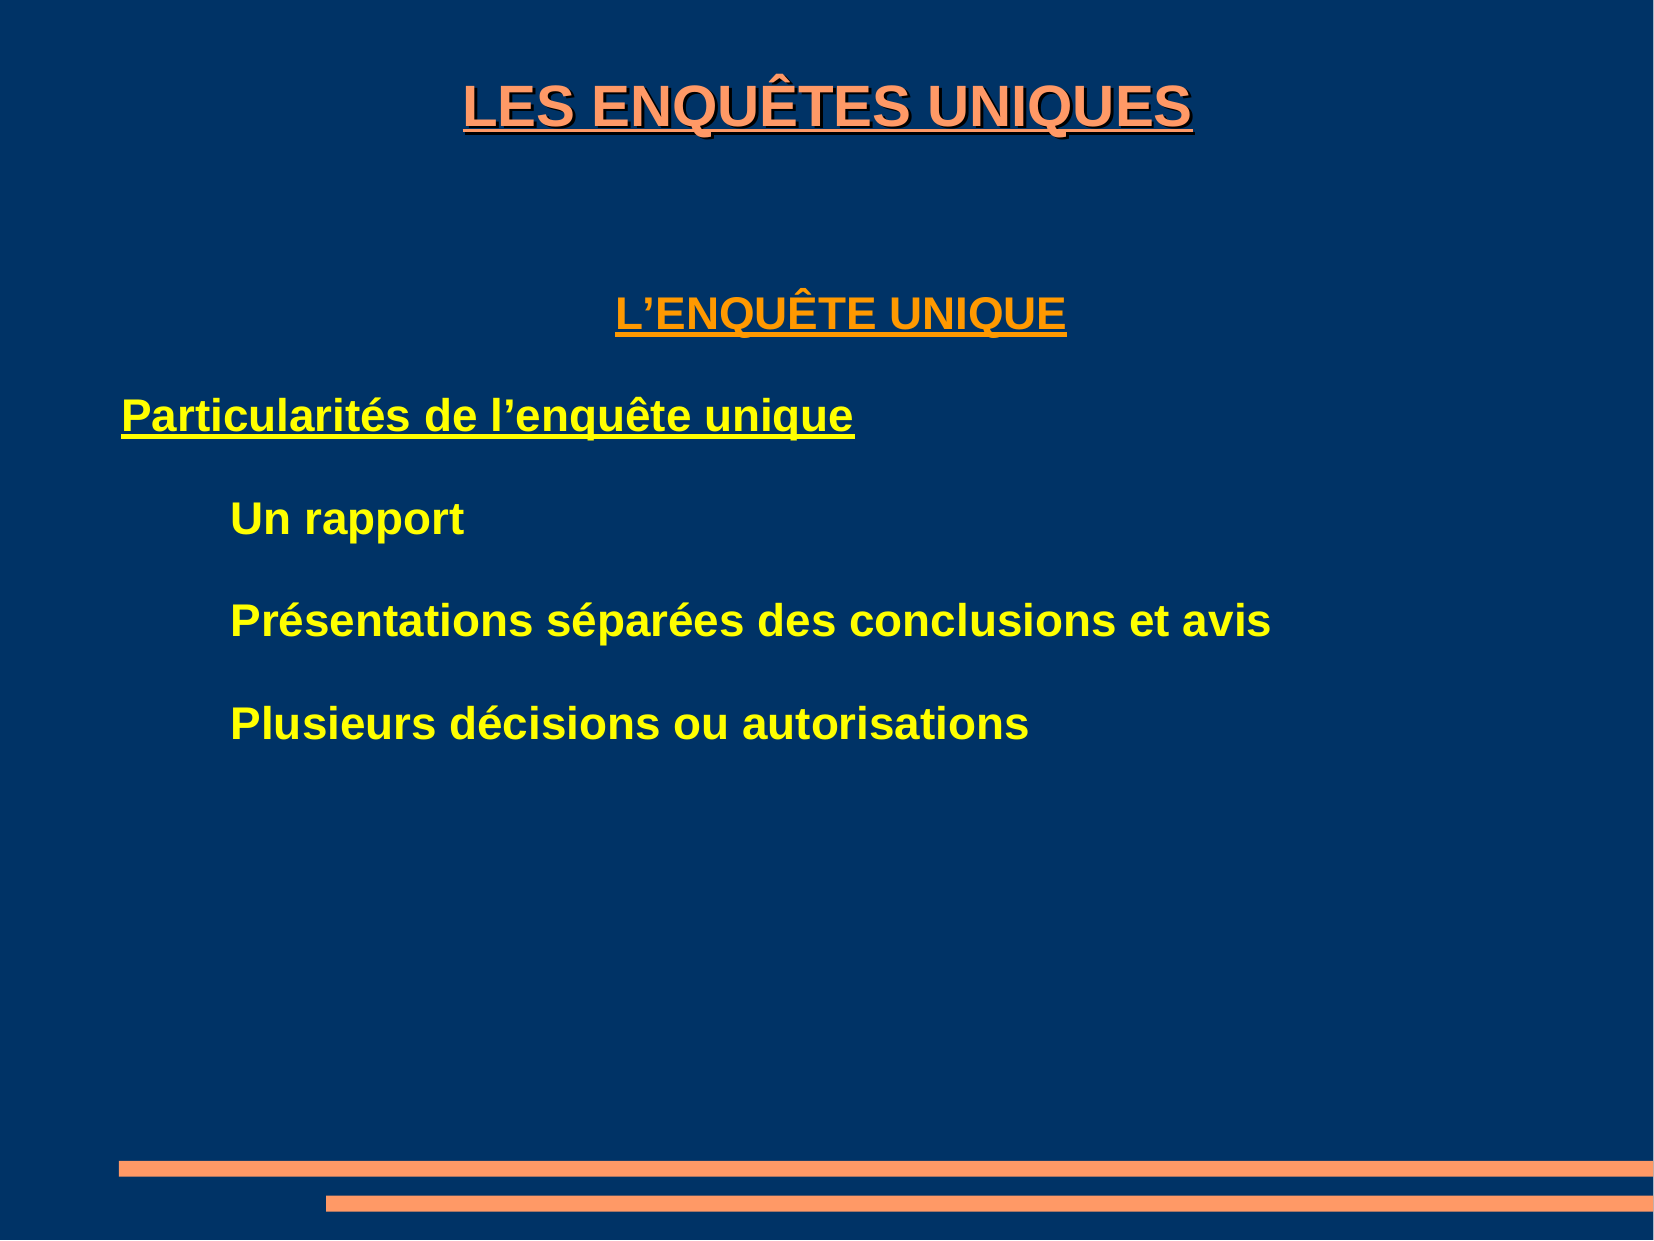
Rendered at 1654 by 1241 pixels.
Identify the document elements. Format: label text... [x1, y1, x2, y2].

subtitle L’ENQUÊTE UNIQUE Particularités de l’enquête unique Un rapport Présentations séparées des conclusions et avis Plusieurs décisions ou autorisations [121, 201, 1561, 1143]
title LES ENQUÊTES UNIQUES [121, 46, 1534, 166]
